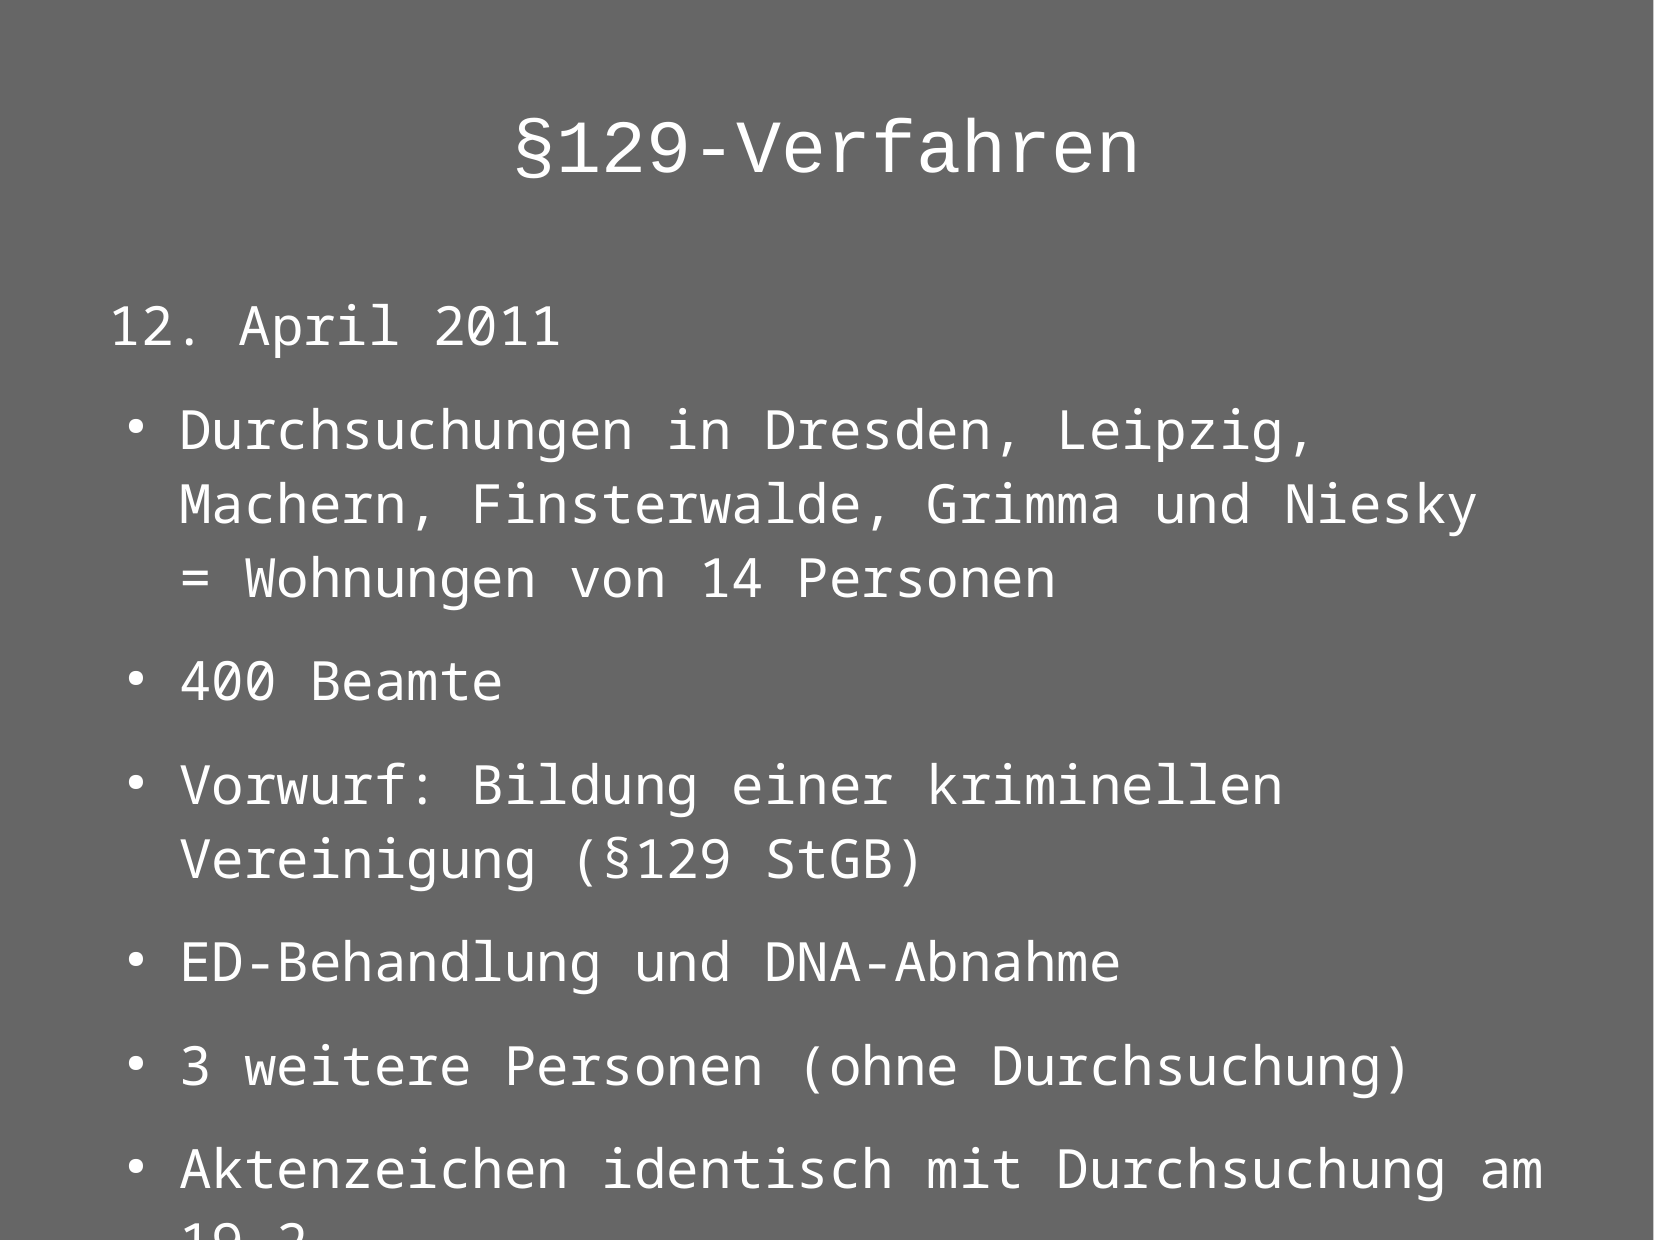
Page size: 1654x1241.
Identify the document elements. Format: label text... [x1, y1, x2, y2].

list 12. April 2011 Durchsuchungen in Dresden, Leipzig, Machern, Finsterwalde, Grimma und Niesky = Wohnungen von 14 Personen 400 Beamte Vorwurf: Bildung einer kriminellen Vereinigung (§129 StGB) ED-Behandlung und DNA-Abnahme 3 weitere Personen (ohne Durchsuchung) Aktenzeichen identisch mit Durchsuchung am 19.2. [108, 287, 1597, 1107]
title §129-Verfahren [82, 49, 1571, 257]
